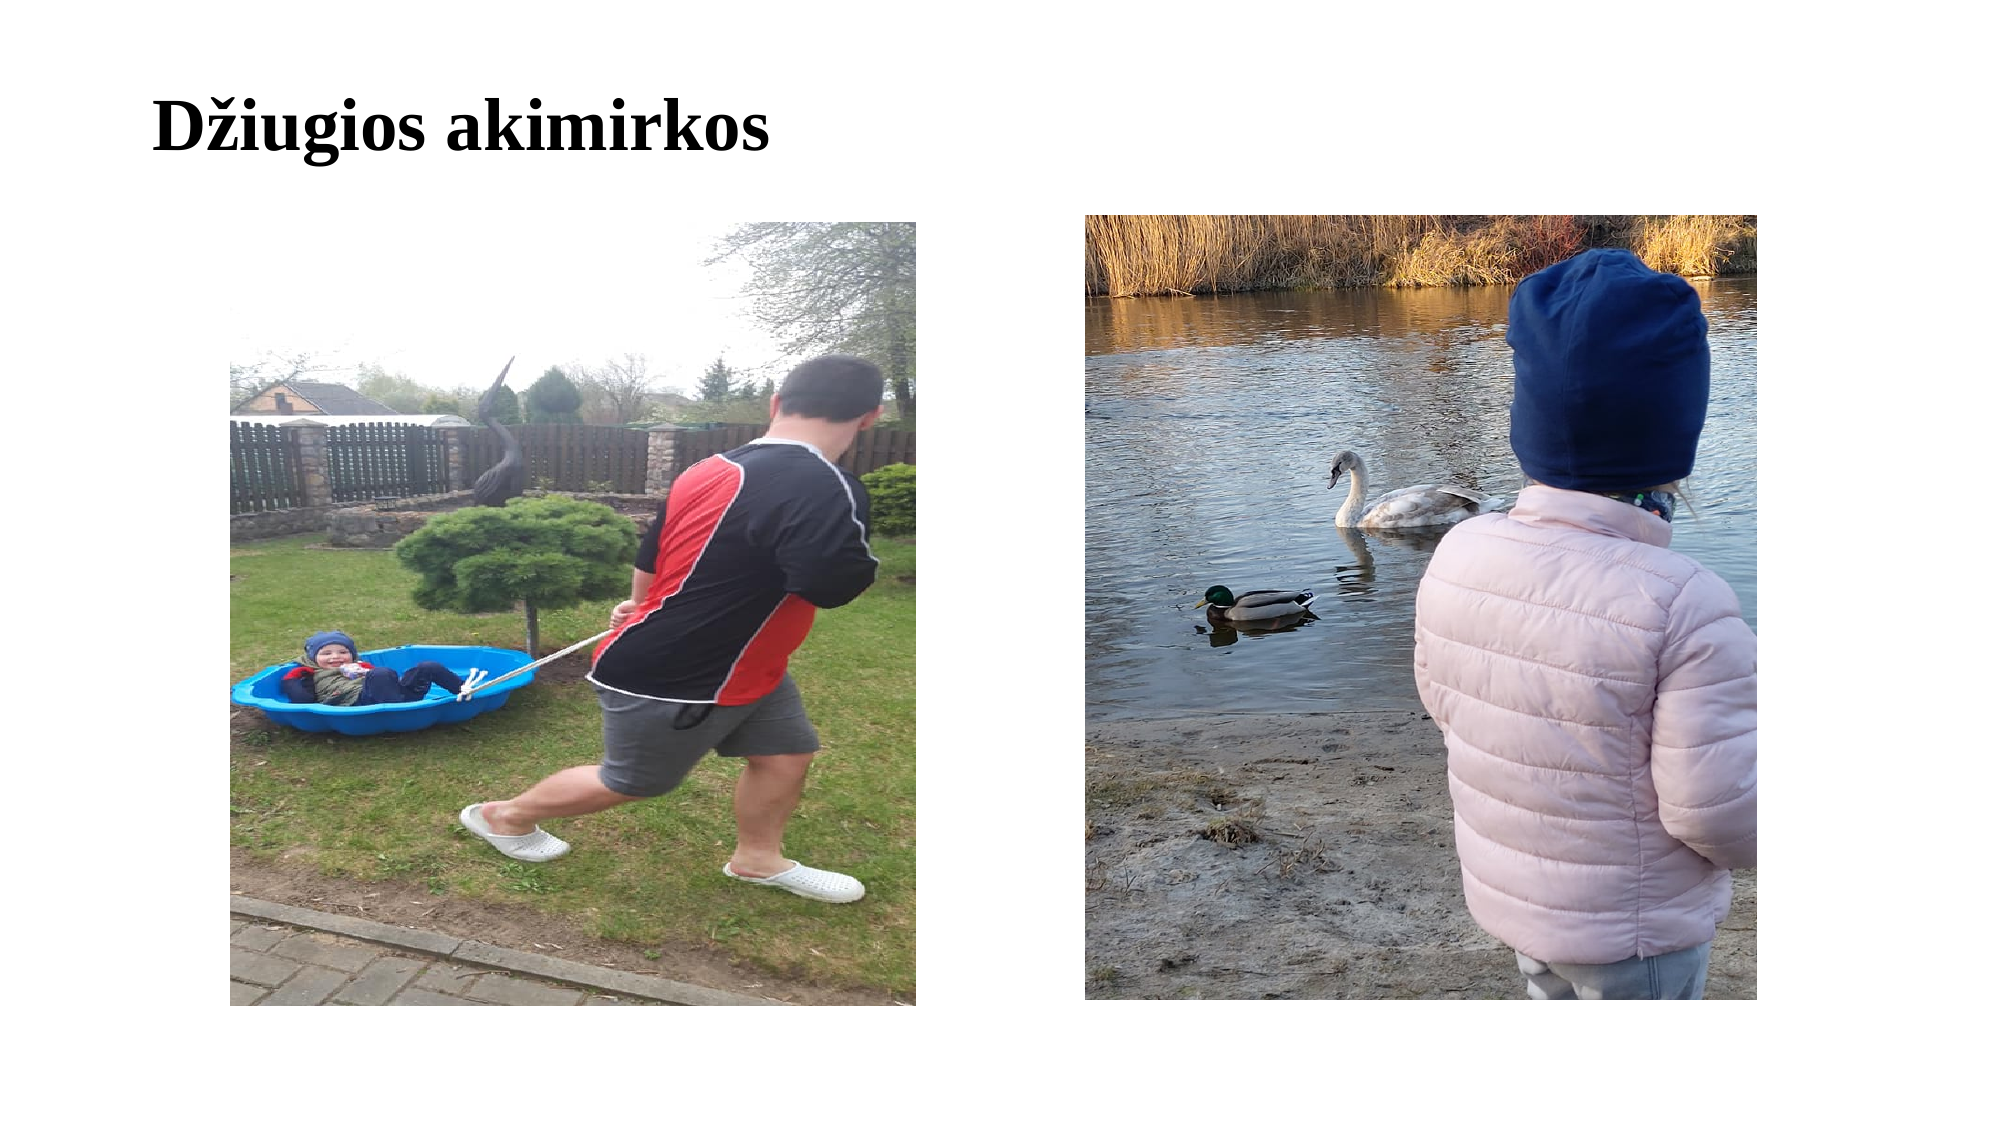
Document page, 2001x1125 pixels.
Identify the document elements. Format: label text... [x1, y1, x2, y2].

picture [230, 222, 916, 1006]
title Džiugios akimirkos [137, 59, 1863, 194]
picture [1085, 215, 1757, 1000]
